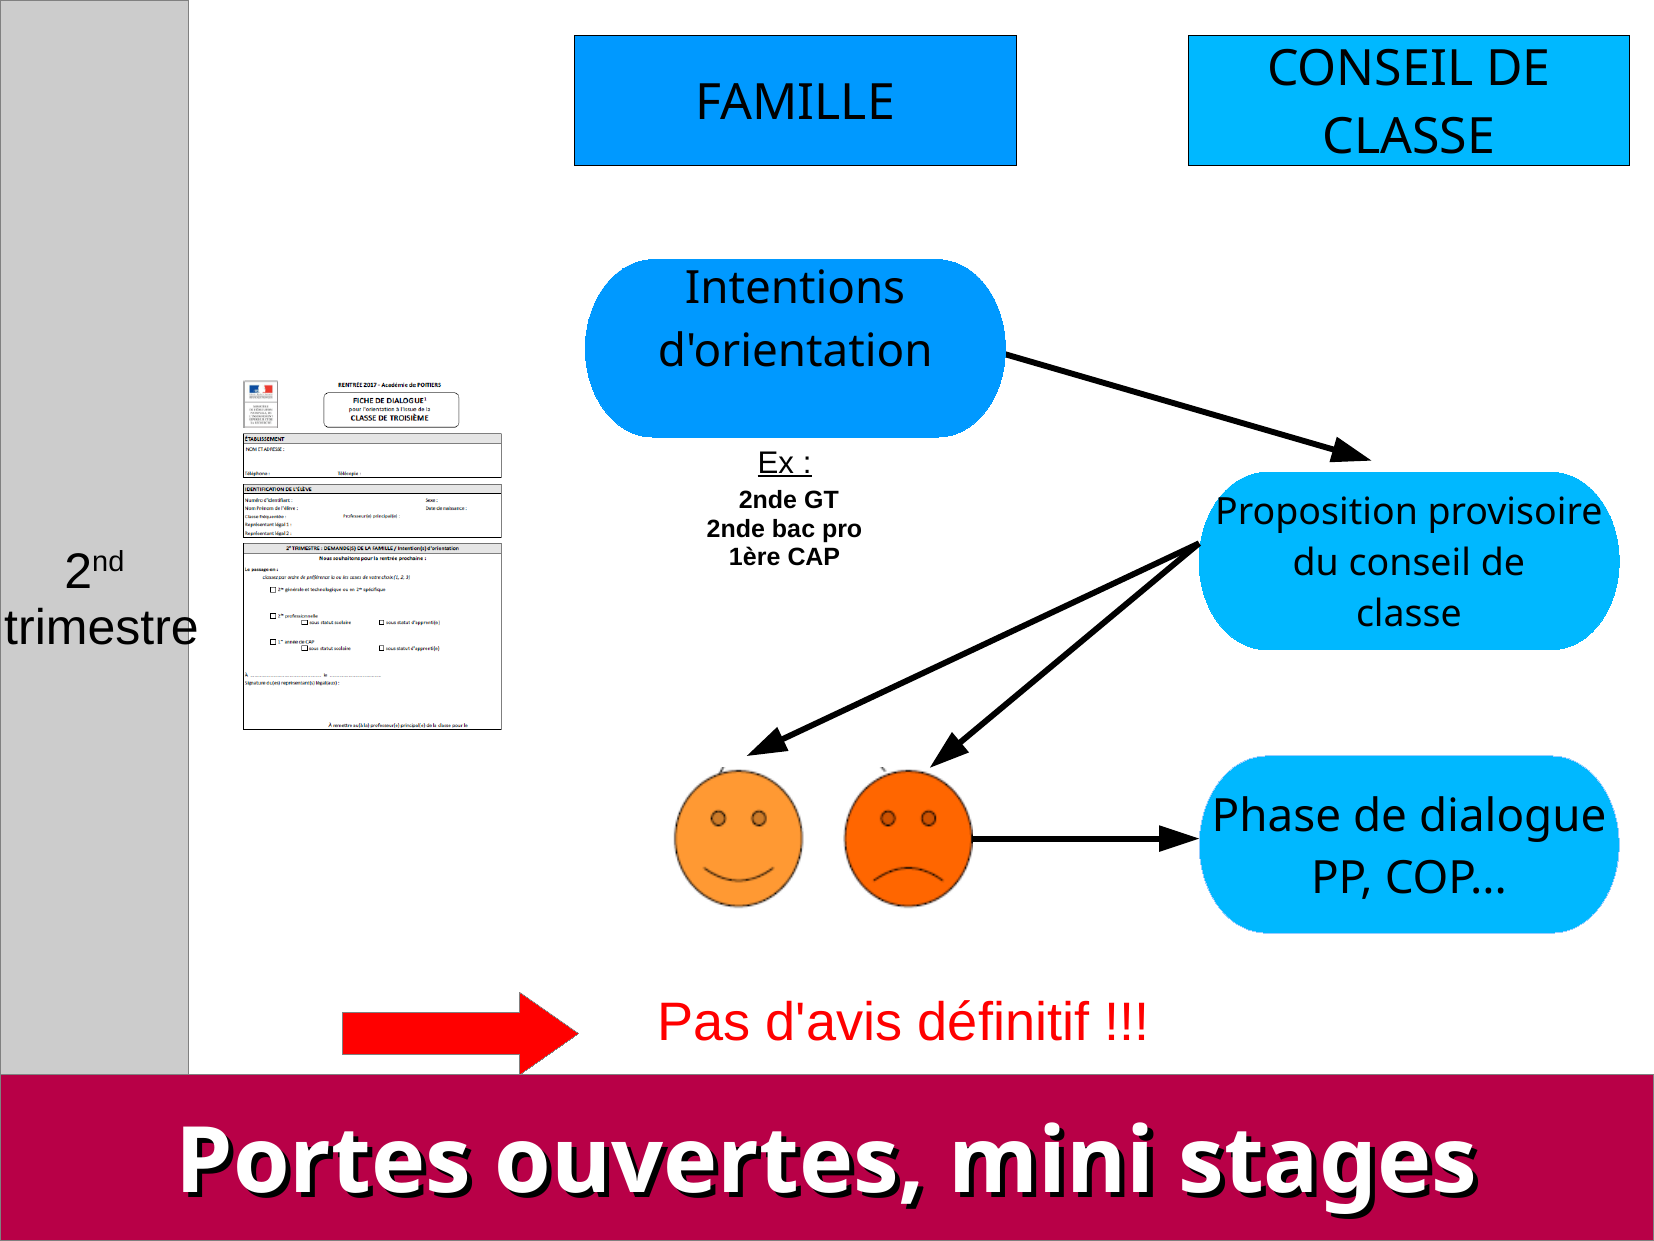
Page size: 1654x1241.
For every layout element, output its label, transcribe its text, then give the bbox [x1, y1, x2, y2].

text_box Pas d'avis définitif !!! [377, 933, 1430, 1111]
text_box Proposition provisoire du conseil de classe [1199, 472, 1620, 650]
text_box Intentions d'orientation [585, 259, 1006, 438]
text_box [342, 1012, 377, 1055]
text_box Portes ouvertes, mini stages [0, 1074, 1654, 1241]
picture [236, 377, 508, 733]
picture [660, 767, 973, 910]
text_box 2nd trimestre [0, 0, 189, 1074]
text_box Ex : 2nde GT 2nde bac pro 1ère CAP [531, 472, 1038, 544]
text_box CONSEIL DE CLASSE [1188, 35, 1630, 166]
text_box Phase de dialogue PP, COP... [1199, 755, 1620, 934]
text_box FAMILLE [574, 35, 1017, 166]
